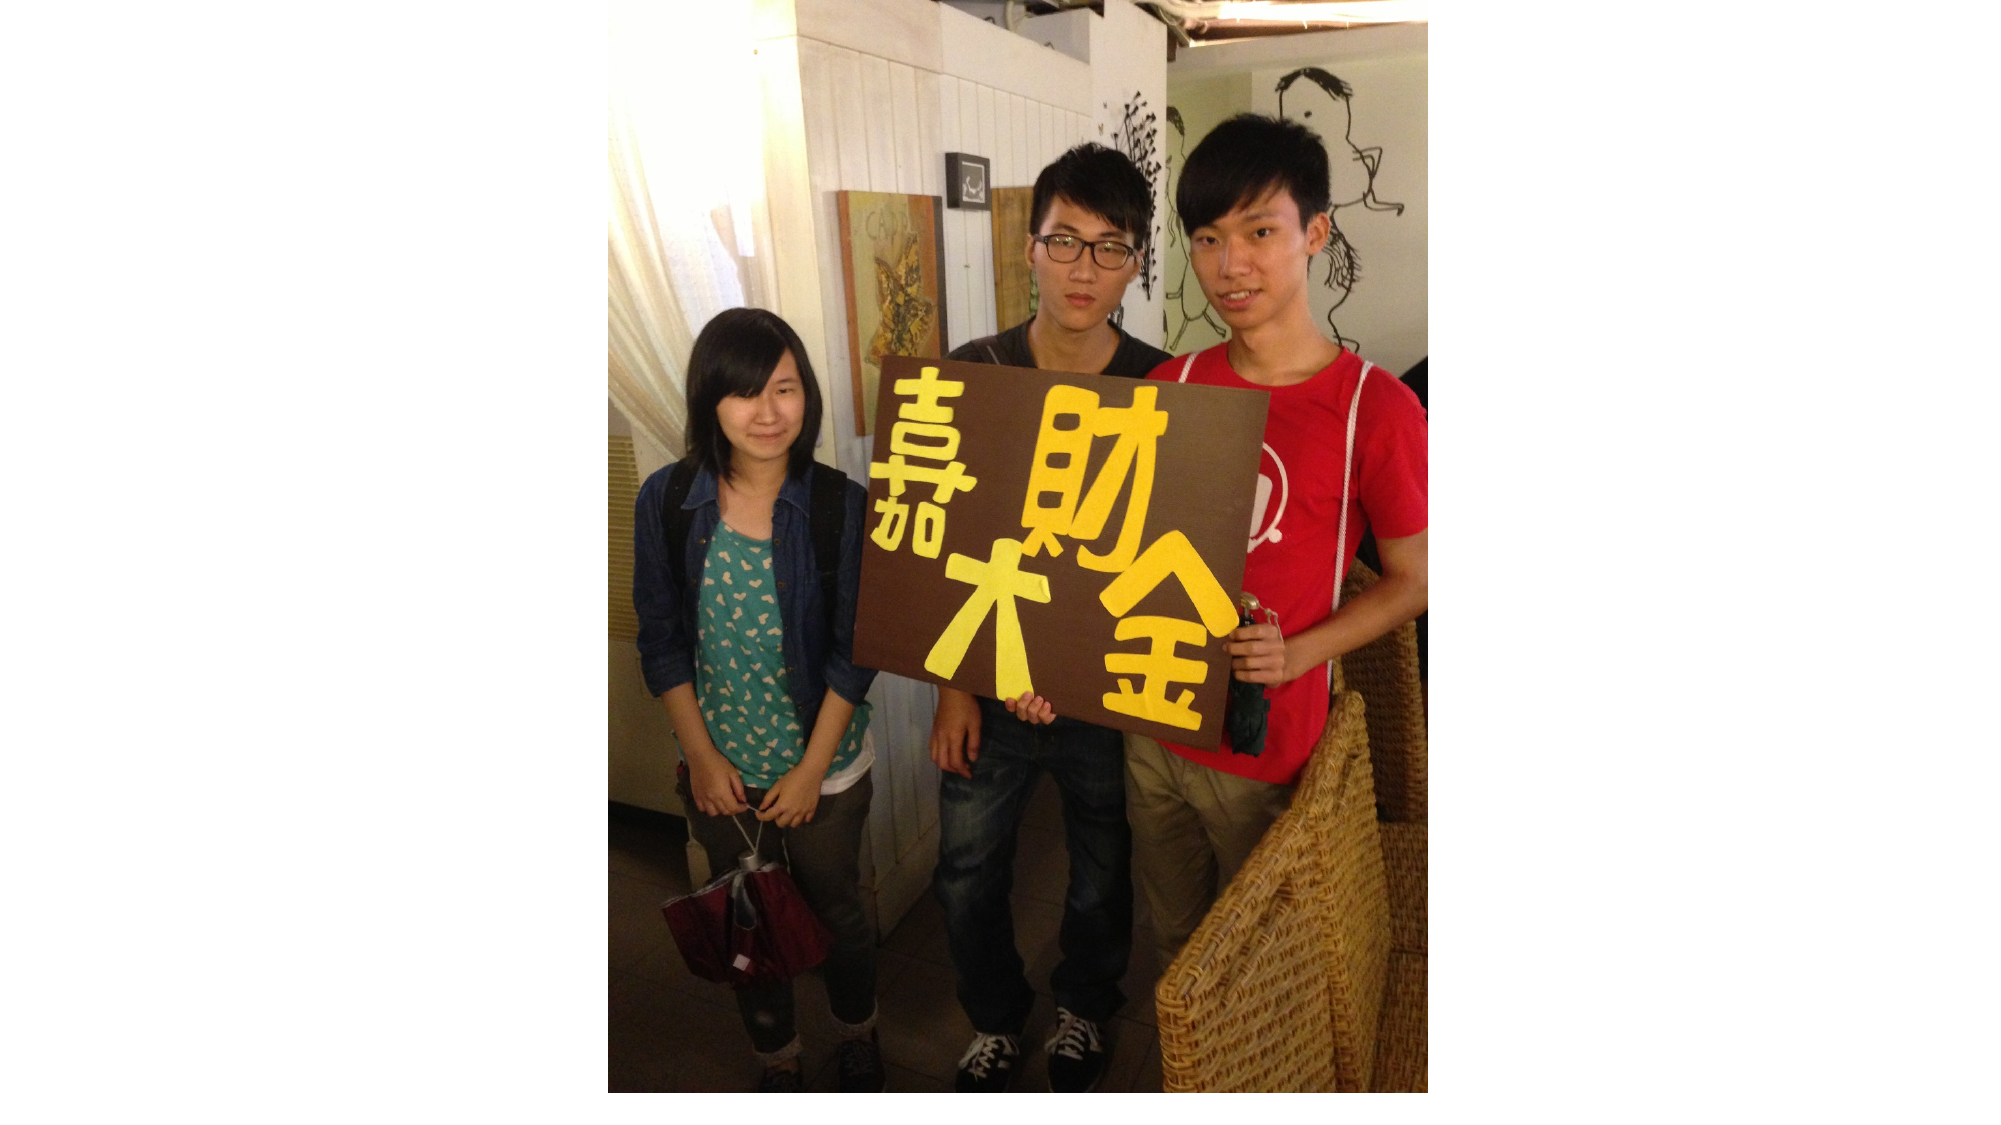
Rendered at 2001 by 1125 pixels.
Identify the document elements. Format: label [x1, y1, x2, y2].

picture [608, 0, 1428, 1093]
